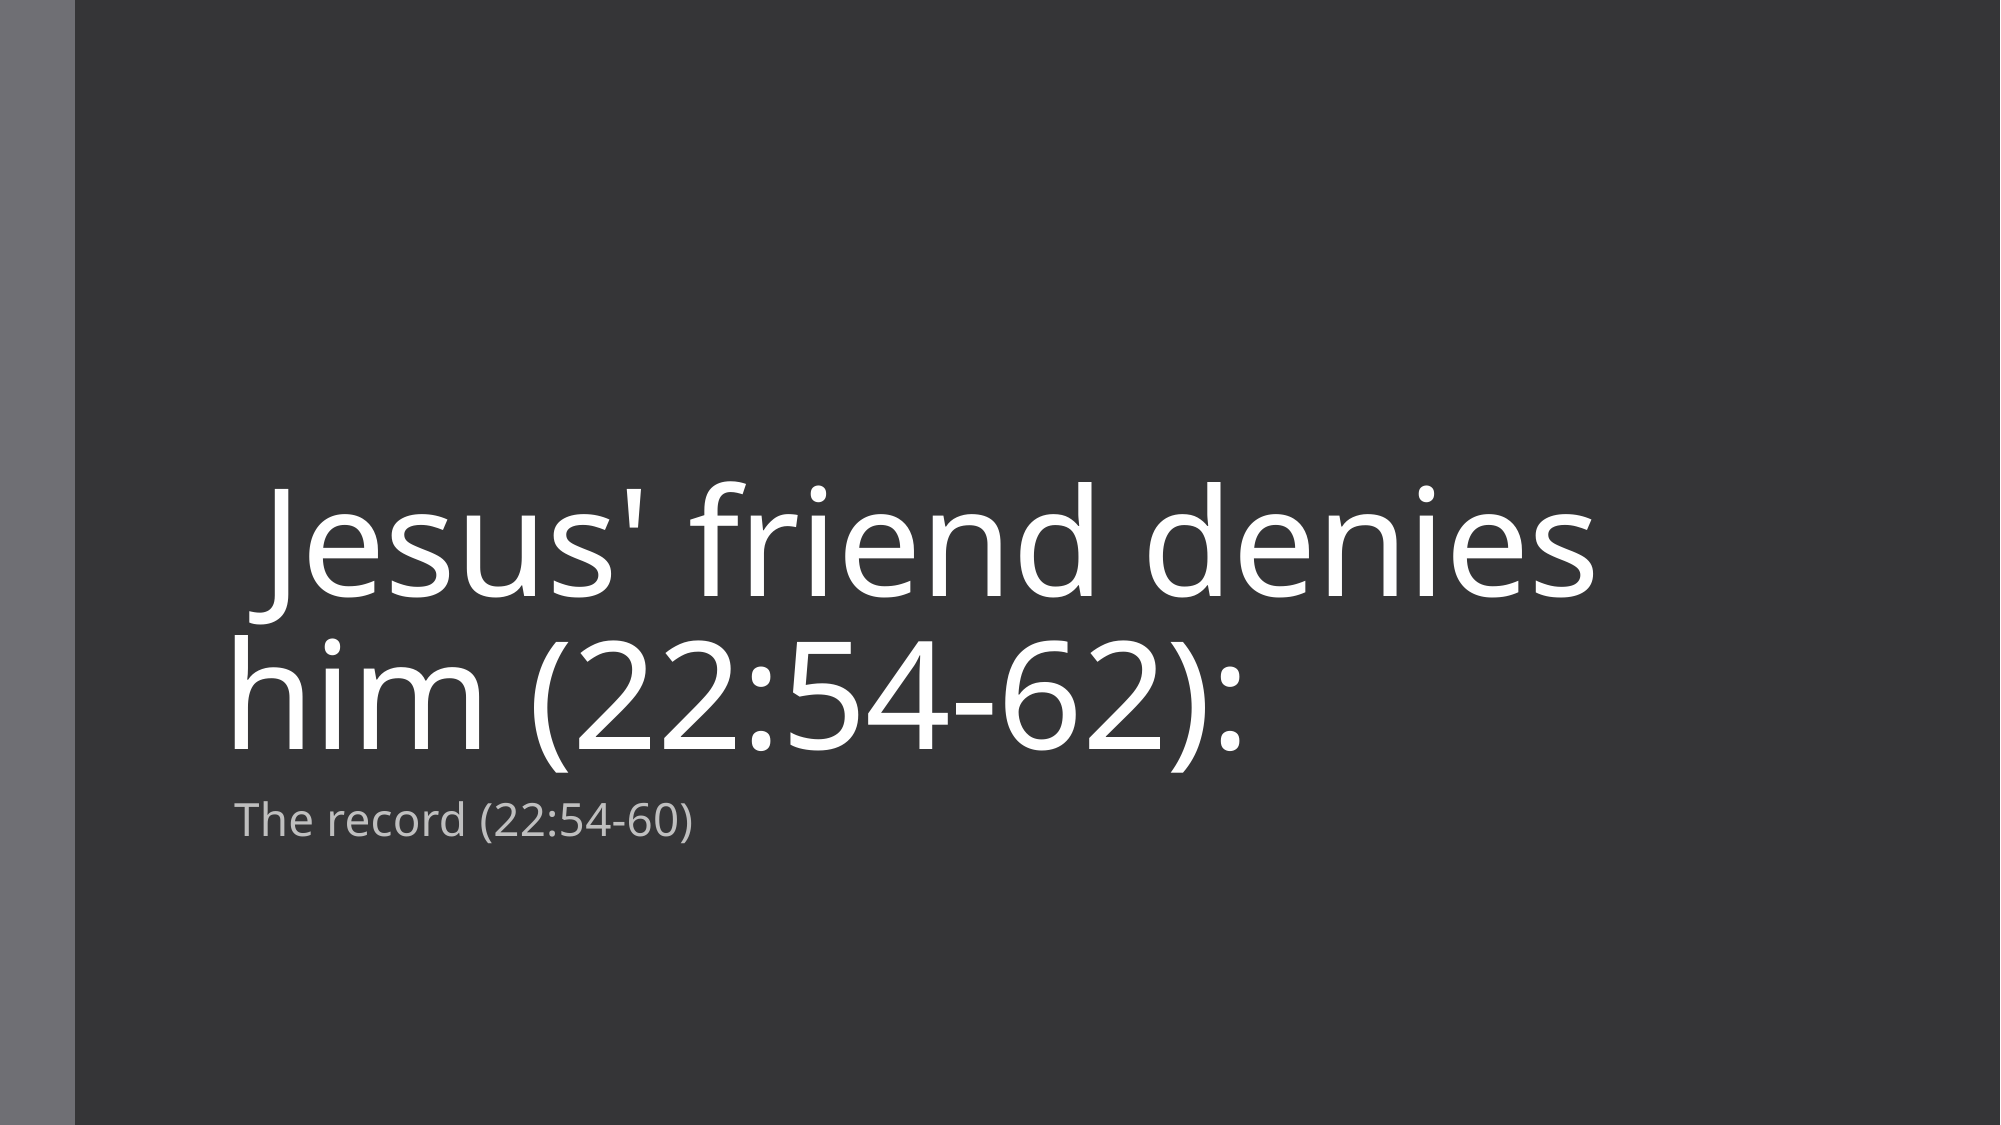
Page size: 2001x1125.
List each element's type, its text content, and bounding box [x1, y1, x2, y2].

title Jesus' friend denies him (22:54-62): [206, 124, 1752, 787]
subtitle The record (22:54-60) [206, 787, 1752, 1066]
